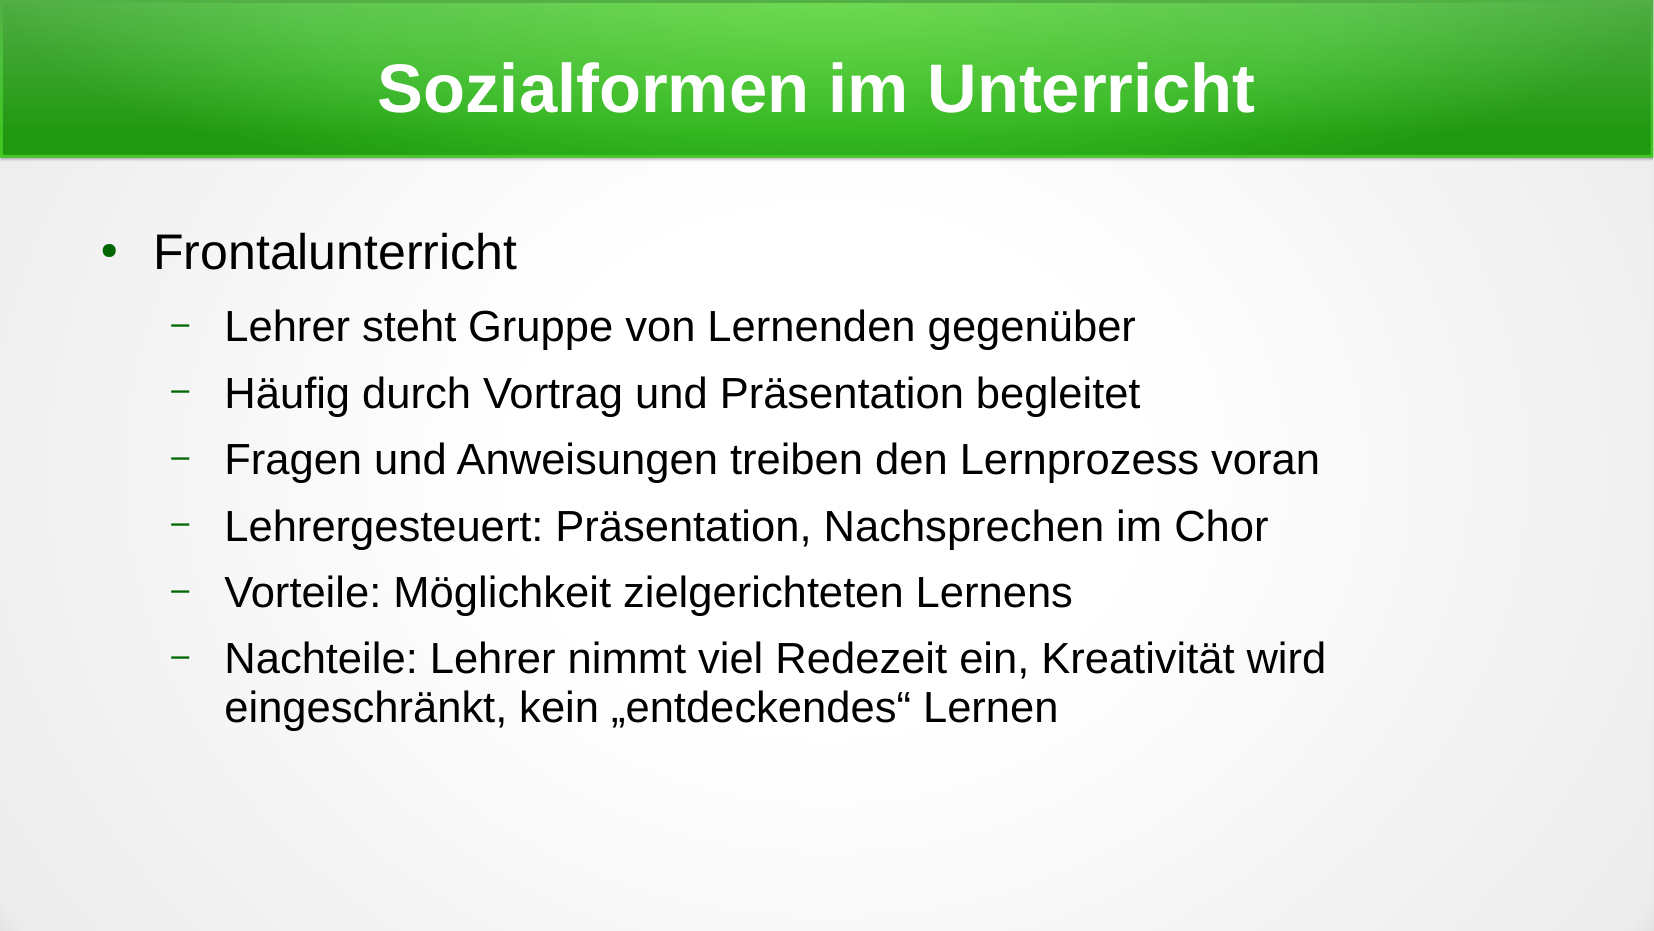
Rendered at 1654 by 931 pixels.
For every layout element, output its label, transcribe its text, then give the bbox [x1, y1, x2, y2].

title Sozialformen im Unterricht [82, 35, 1571, 142]
list Frontalunterricht Lehrer steht Gruppe von Lernenden gegenüber Häufig durch Vortrag und Präsentation begleitet Fragen und Anweisungen treiben den Lernprozess voran Lehrergesteuert: Präsentation, Nachsprechen im Chor Vorteile: Möglichkeit zielgerichteten Lernens Nachteile: Lehrer nimmt viel Redezeit ein, Kreativität wird eingeschränkt, kein „entdeckendes“ Lernen [82, 224, 1571, 764]
